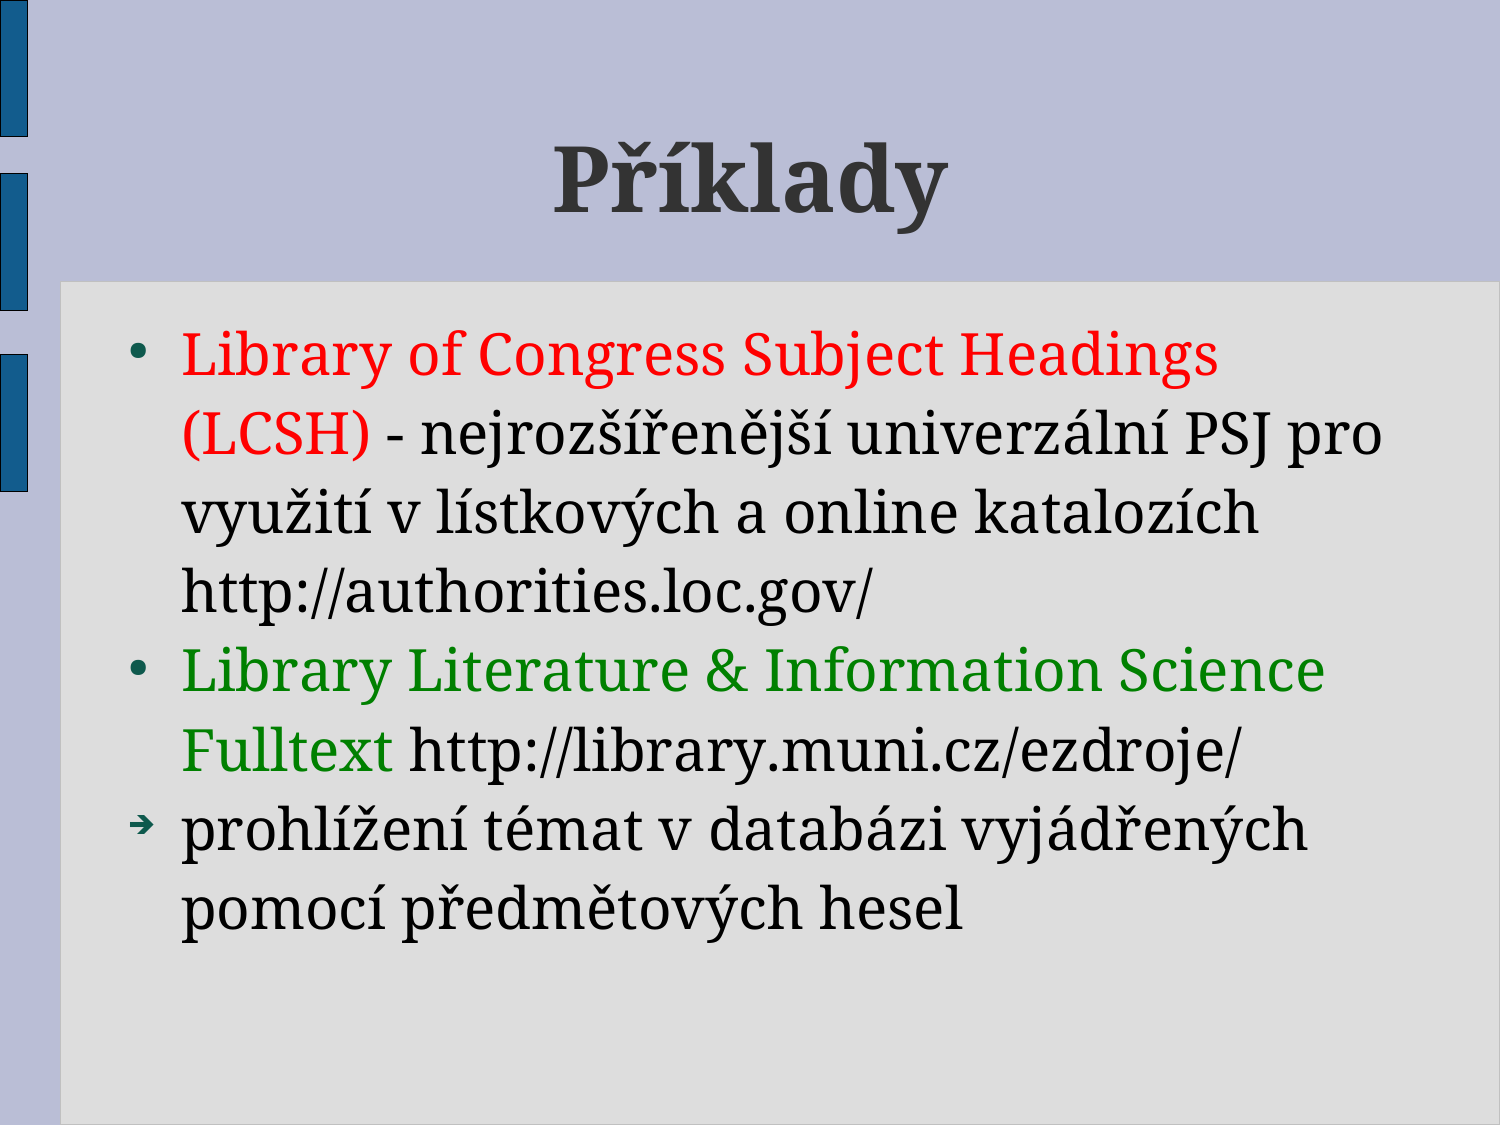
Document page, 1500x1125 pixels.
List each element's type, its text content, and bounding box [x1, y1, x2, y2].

title Příklady [110, 90, 1392, 264]
list Library of Congress Subject Headings (LCSH) - nejrozšířenější univerzální PSJ pro využití v lístkových a online katalozích http://authorities.loc.gov/ Library Literature & Information Science Fulltext http://library.muni.cz/ezdroje/ prohlížení témat v databázi vyjádřených pomocí předmětových hesel [110, 312, 1392, 1007]
